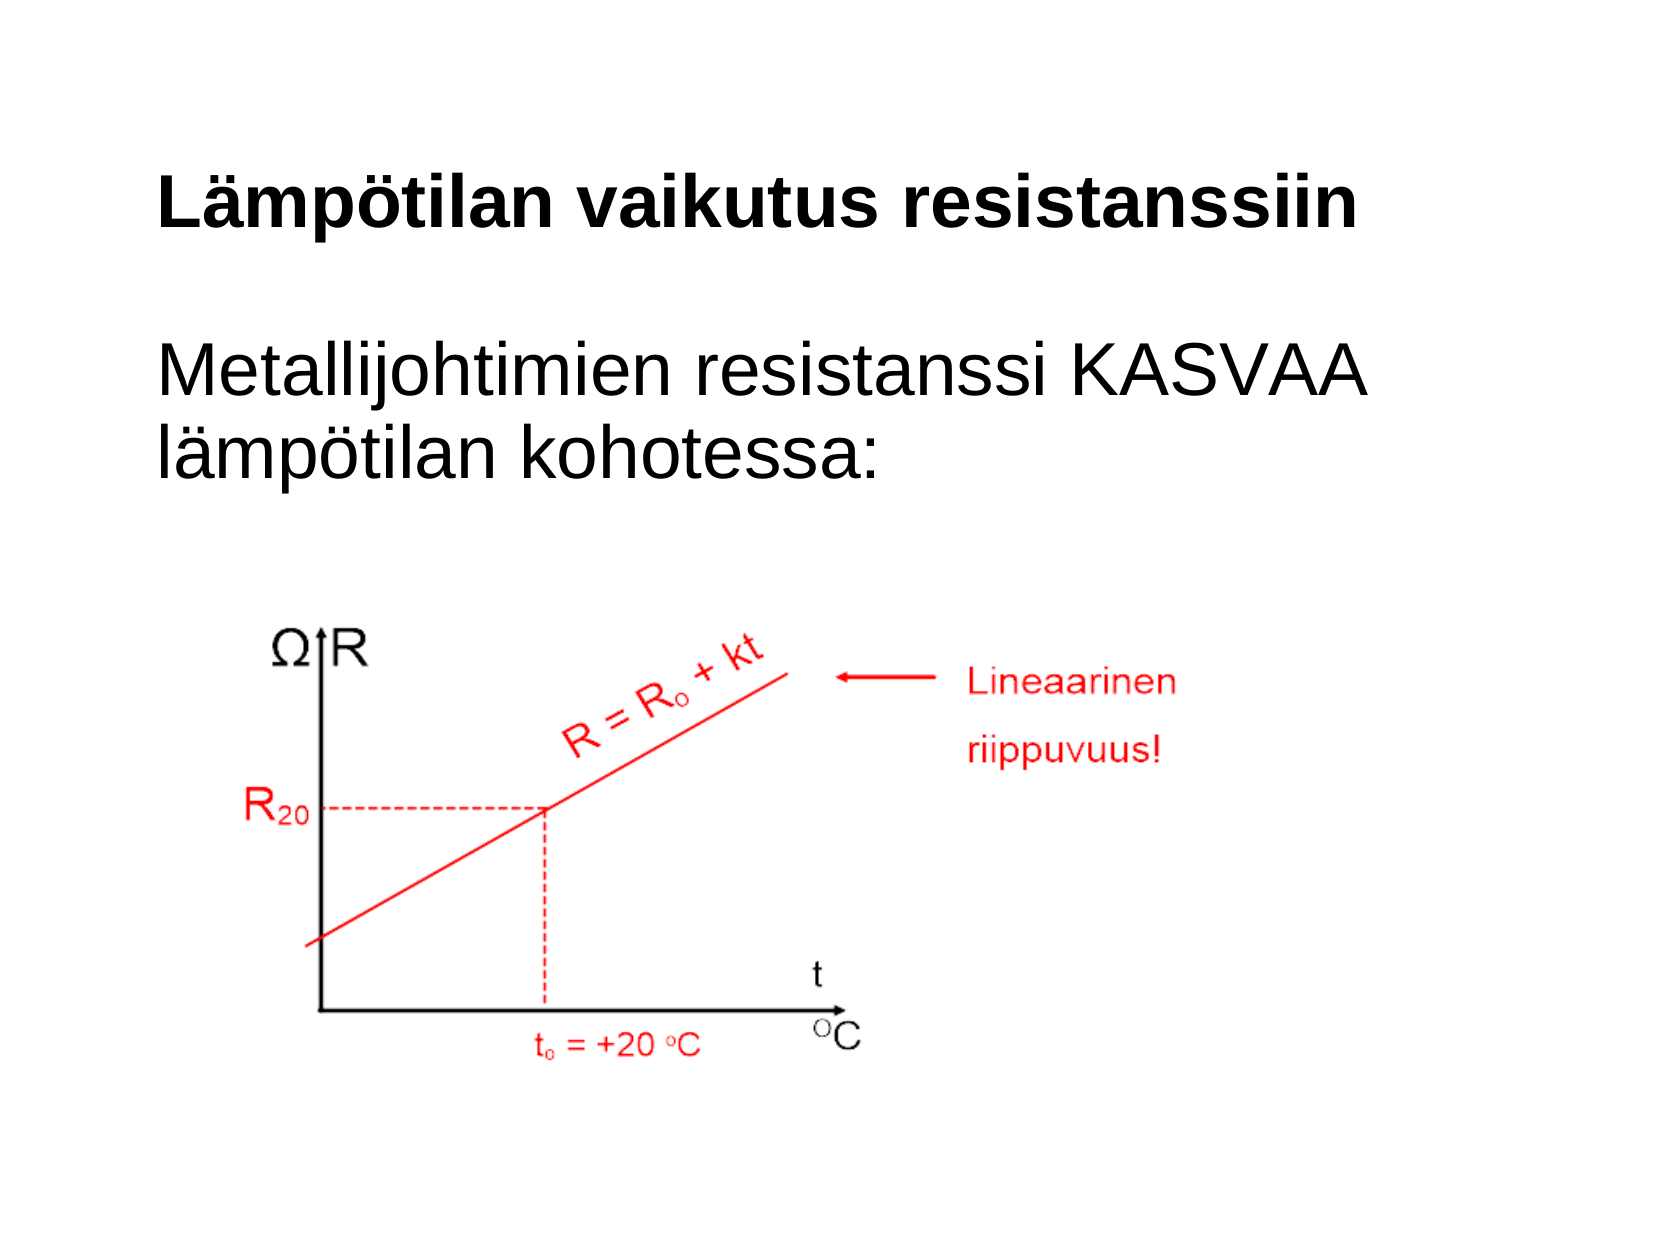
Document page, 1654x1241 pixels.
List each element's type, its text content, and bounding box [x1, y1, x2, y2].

text_box Lämpötilan vaikutus resistanssiin Metallijohtimien resistanssi KASVAA lämpötilan kohotessa: [141, 153, 1571, 677]
picture [213, 566, 1226, 1105]
